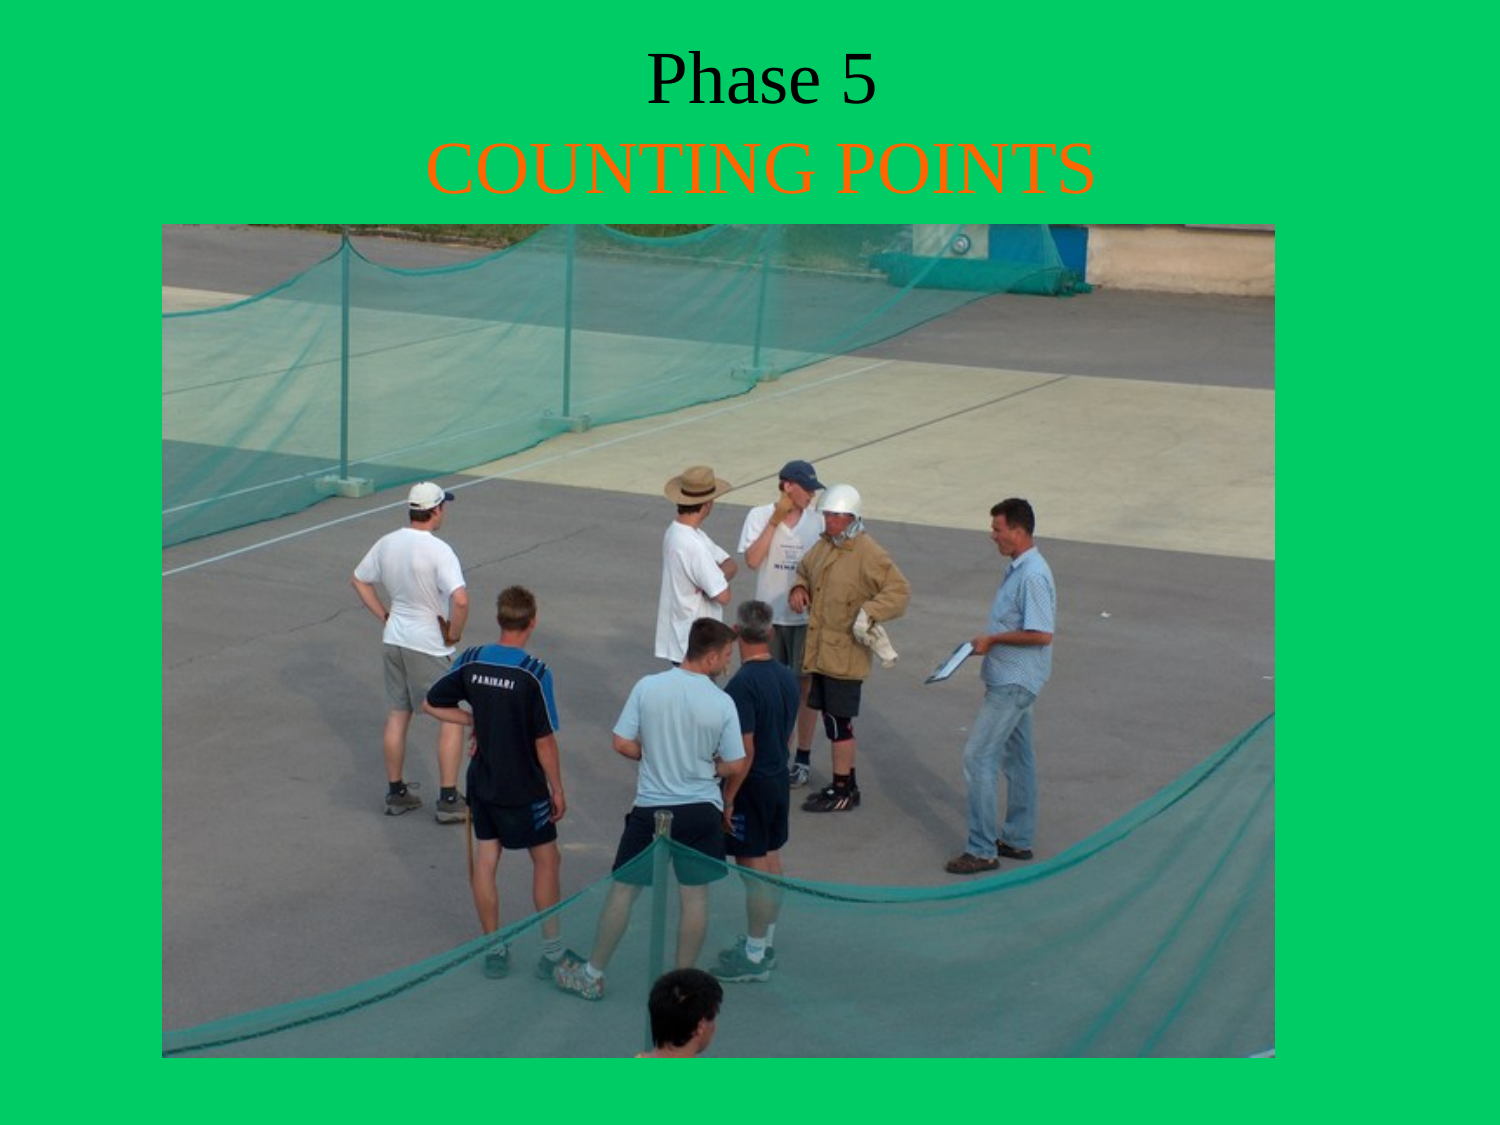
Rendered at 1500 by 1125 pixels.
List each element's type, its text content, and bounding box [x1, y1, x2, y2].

title Phase 5 COUNTING POINTS [125, 24, 1400, 213]
picture [162, 224, 1275, 1058]
